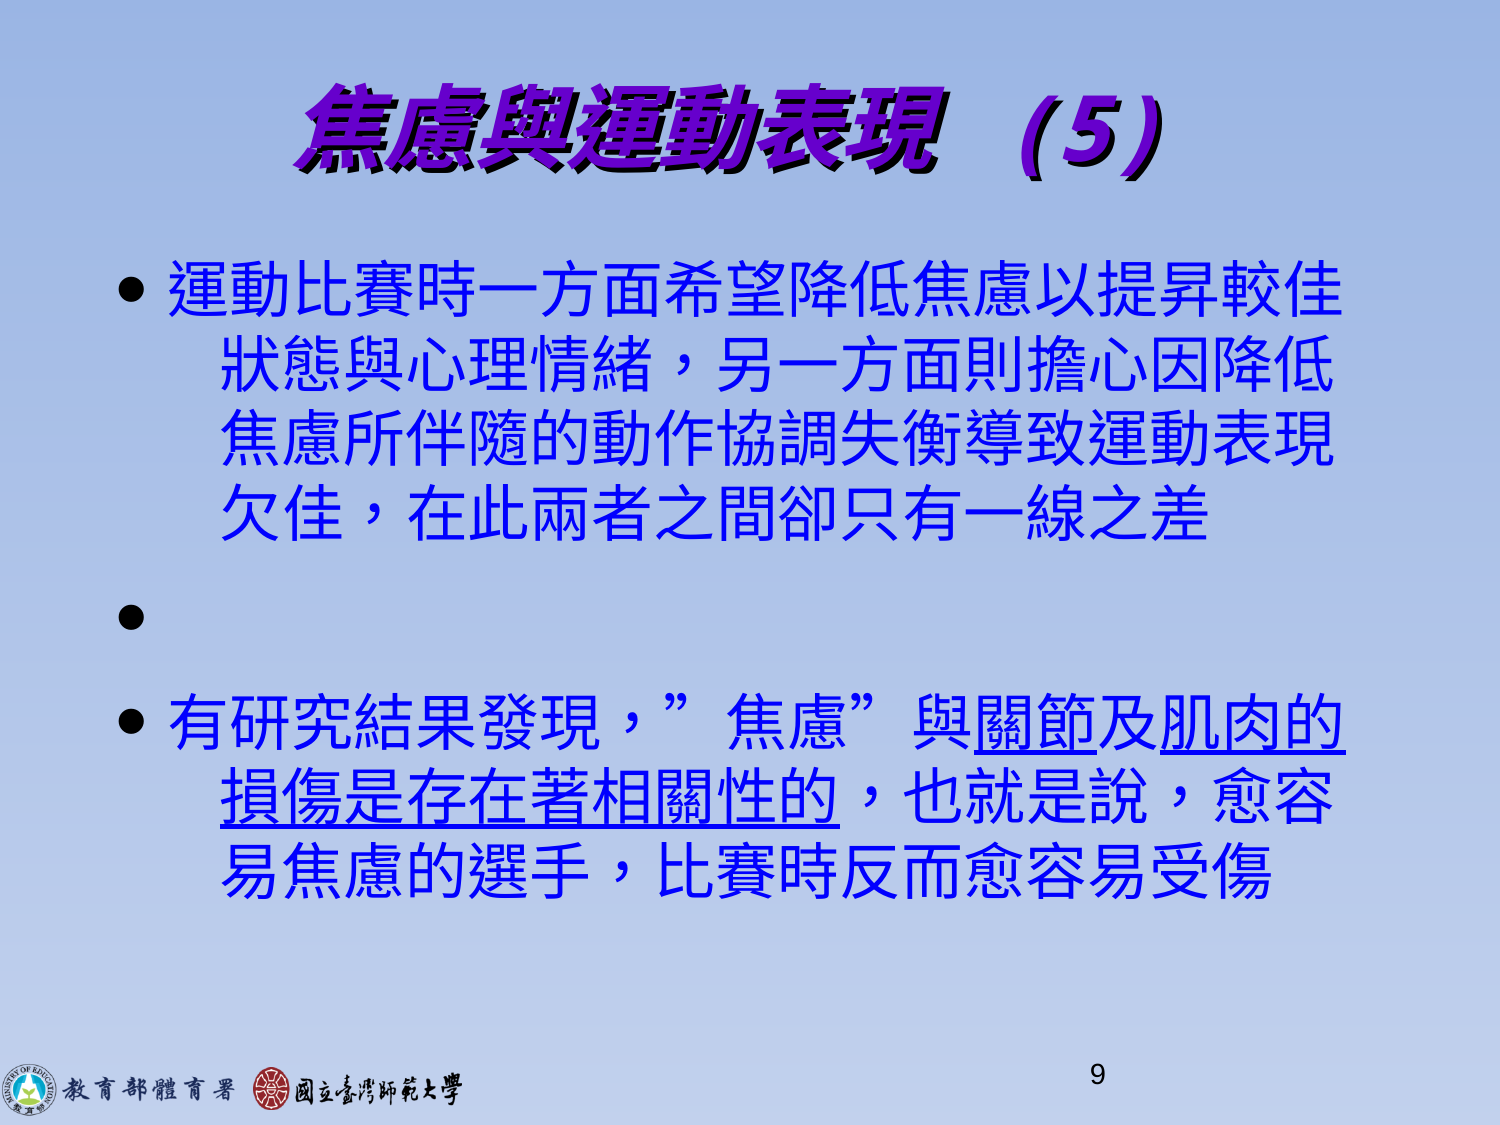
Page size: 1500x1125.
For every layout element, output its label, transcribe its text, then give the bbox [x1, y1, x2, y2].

text_box 焦慮與運動表現 (5) [5, 61, 1500, 171]
text_box [1074, 1042, 1426, 1103]
list 運動比賽時一方面希望降低焦慮以提昇較佳狀態與心理情緒，另一方面則擔心因降低焦慮所伴隨的動作協調失衡導致運動表現欠佳，在此兩者之間卻只有一線之差 有研究結果發現，”焦慮”與關節及肌肉的損傷是存在著相關性的，也就是說，愈容易焦慮的選手，比賽時反而愈容易受傷 [100, 243, 1400, 1013]
